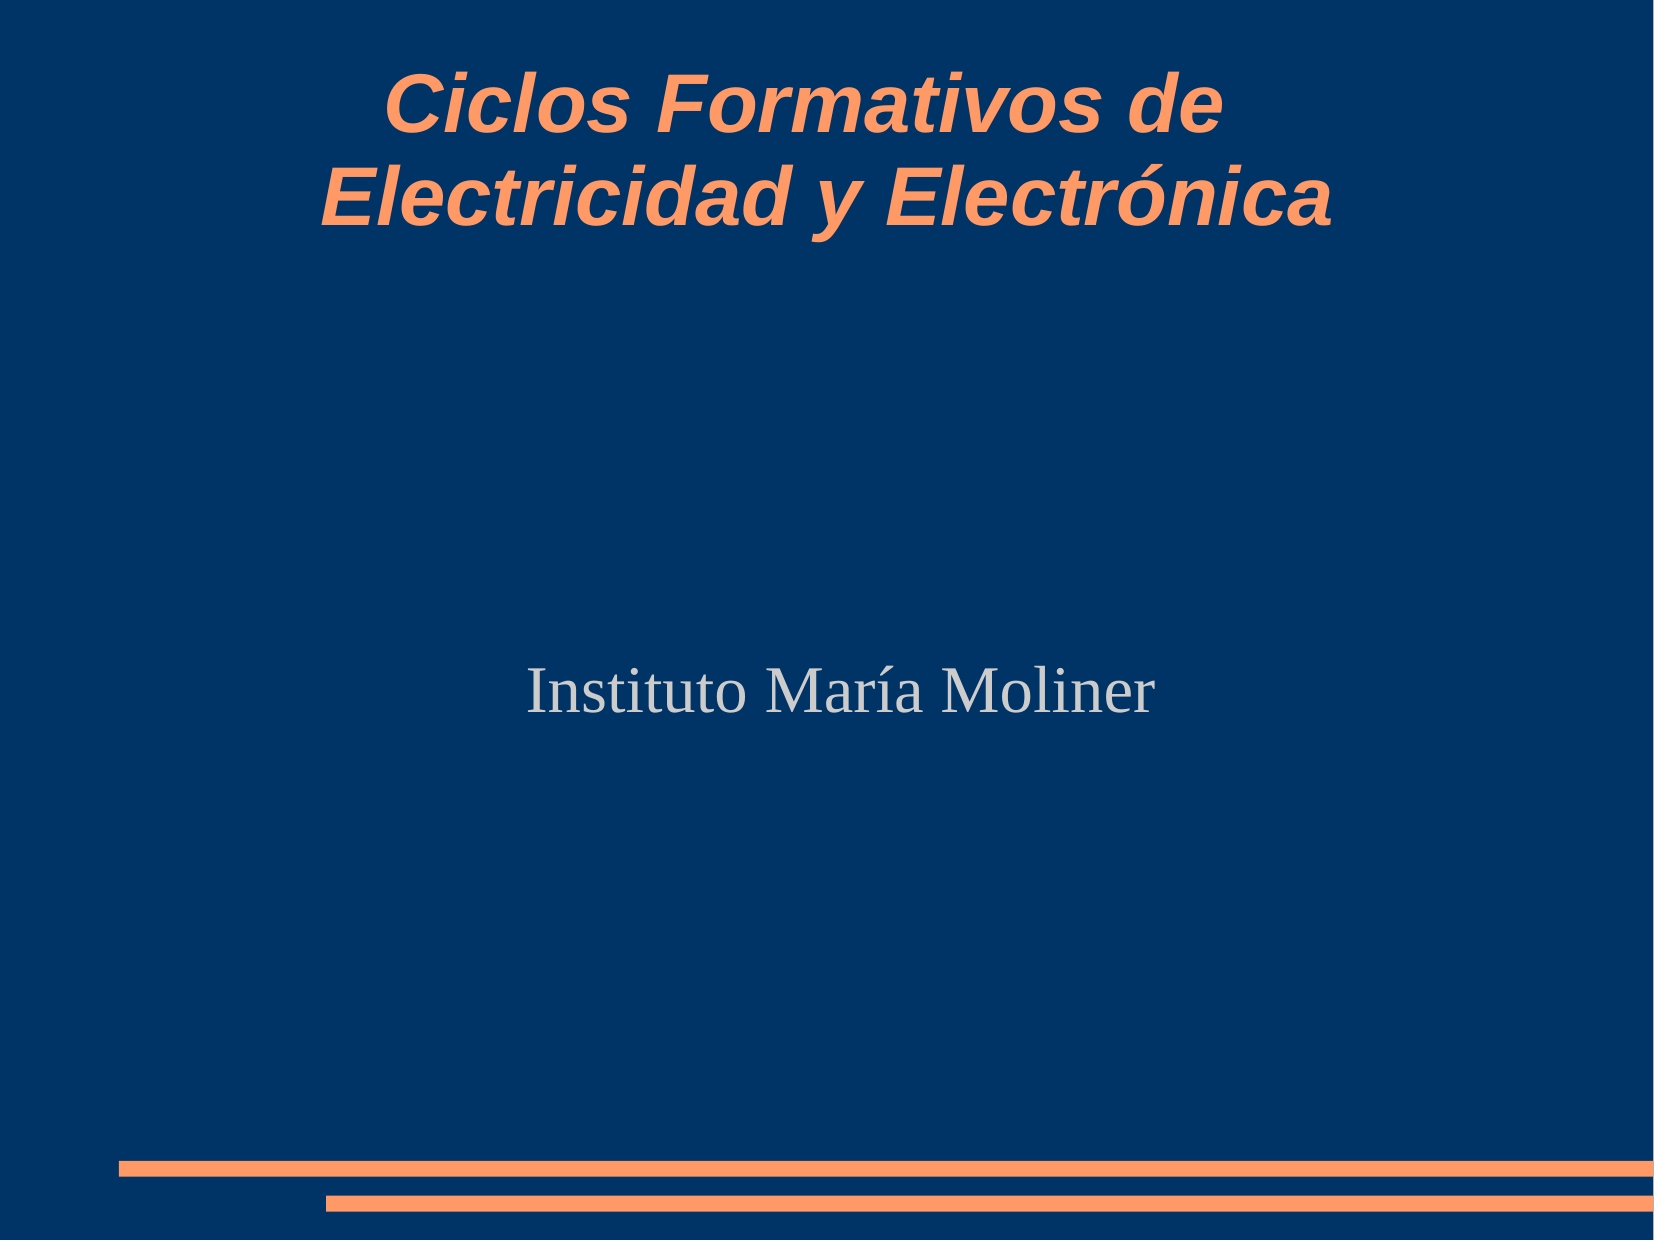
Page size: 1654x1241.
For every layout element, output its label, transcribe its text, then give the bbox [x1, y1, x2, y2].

title Ciclos Formativos de Electricidad y Electrónica [121, 46, 1534, 254]
subtitle Instituto María Moliner [121, 322, 1561, 1132]
